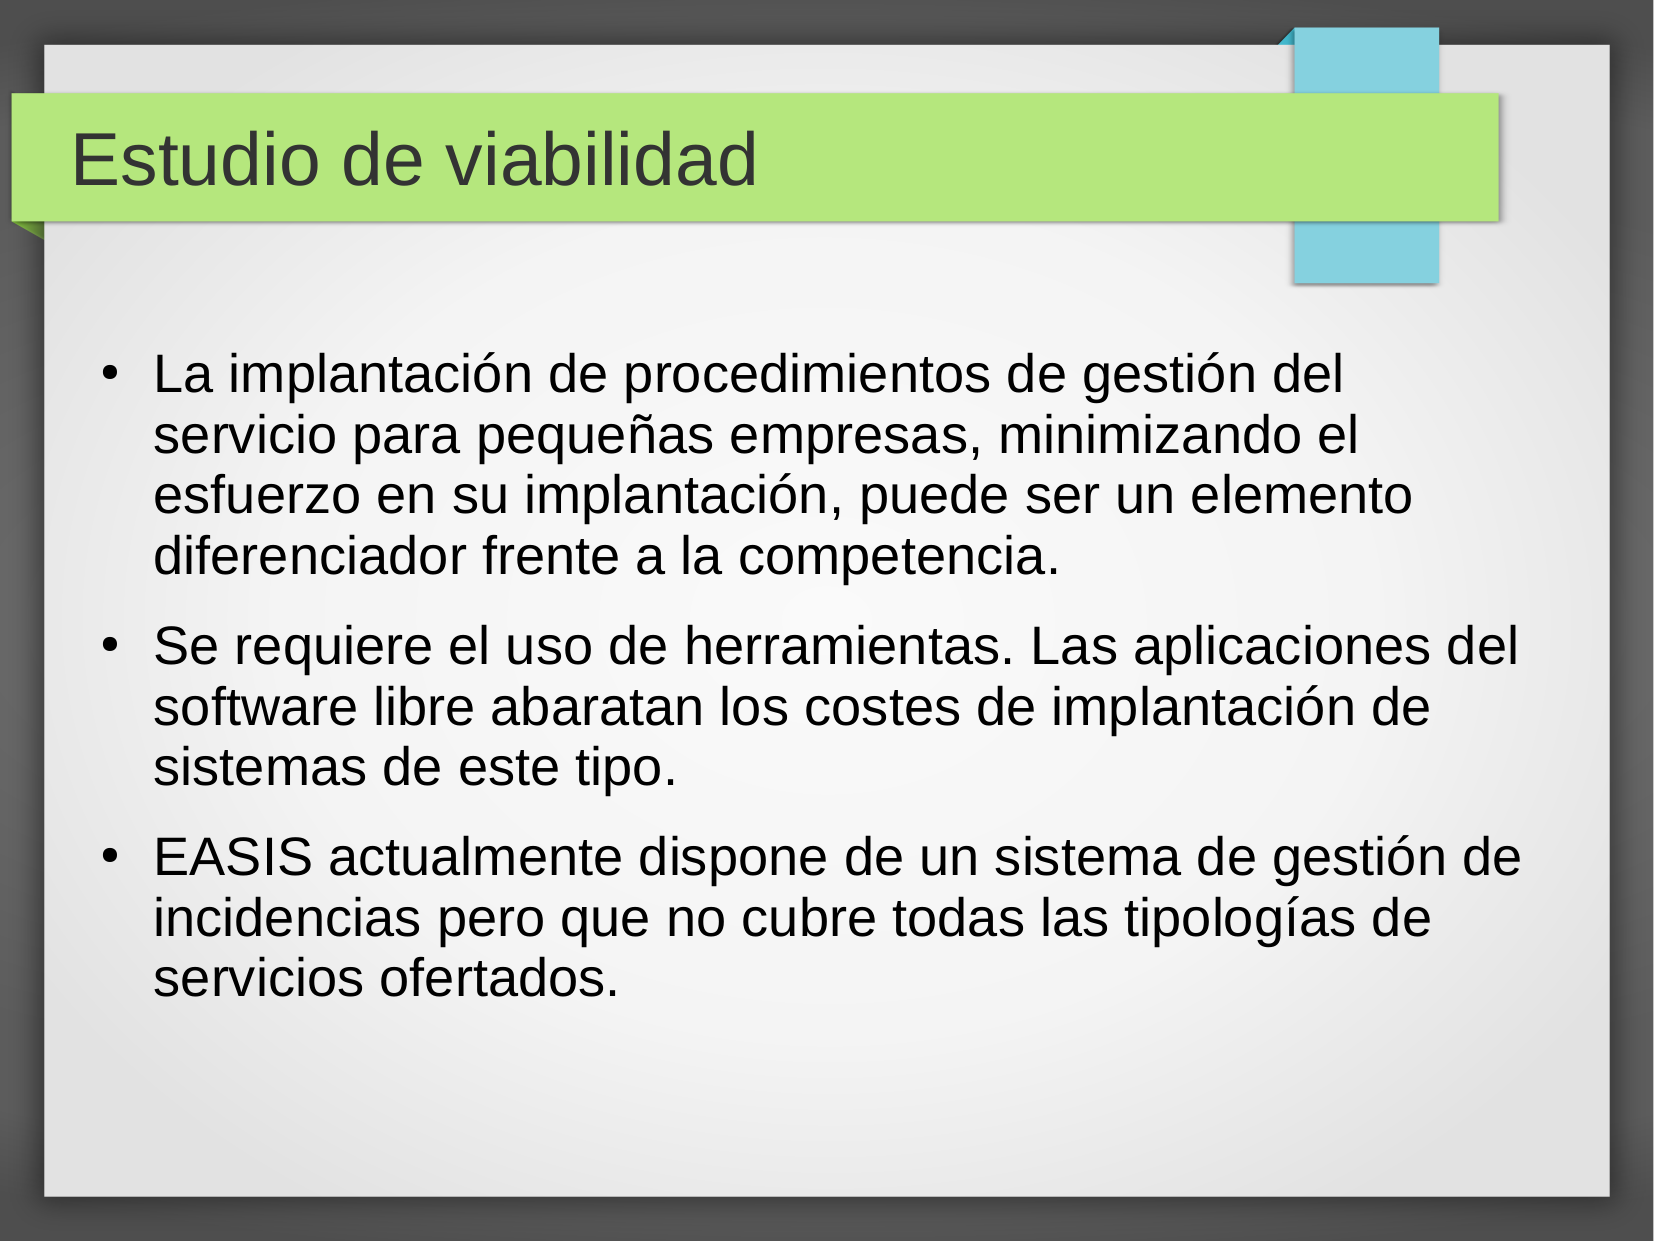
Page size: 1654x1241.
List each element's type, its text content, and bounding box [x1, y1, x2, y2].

picture [0, 0, 1654, 1241]
title Estudio de viabilidad [70, 106, 1229, 213]
list La implantación de procedimientos de gestión del servicio para pequeñas empresas, minimizando el esfuerzo en su implantación, puede ser un elemento diferenciador frente a la competencia. Se requiere el uso de herramientas. Las aplicaciones del software libre abaratan los costes de implantación de sistemas de este tipo. EASIS actualmente dispone de un sistema de gestión de incidencias pero que no cubre todas las tipologías de servicios ofertados. [82, 343, 1538, 1063]
